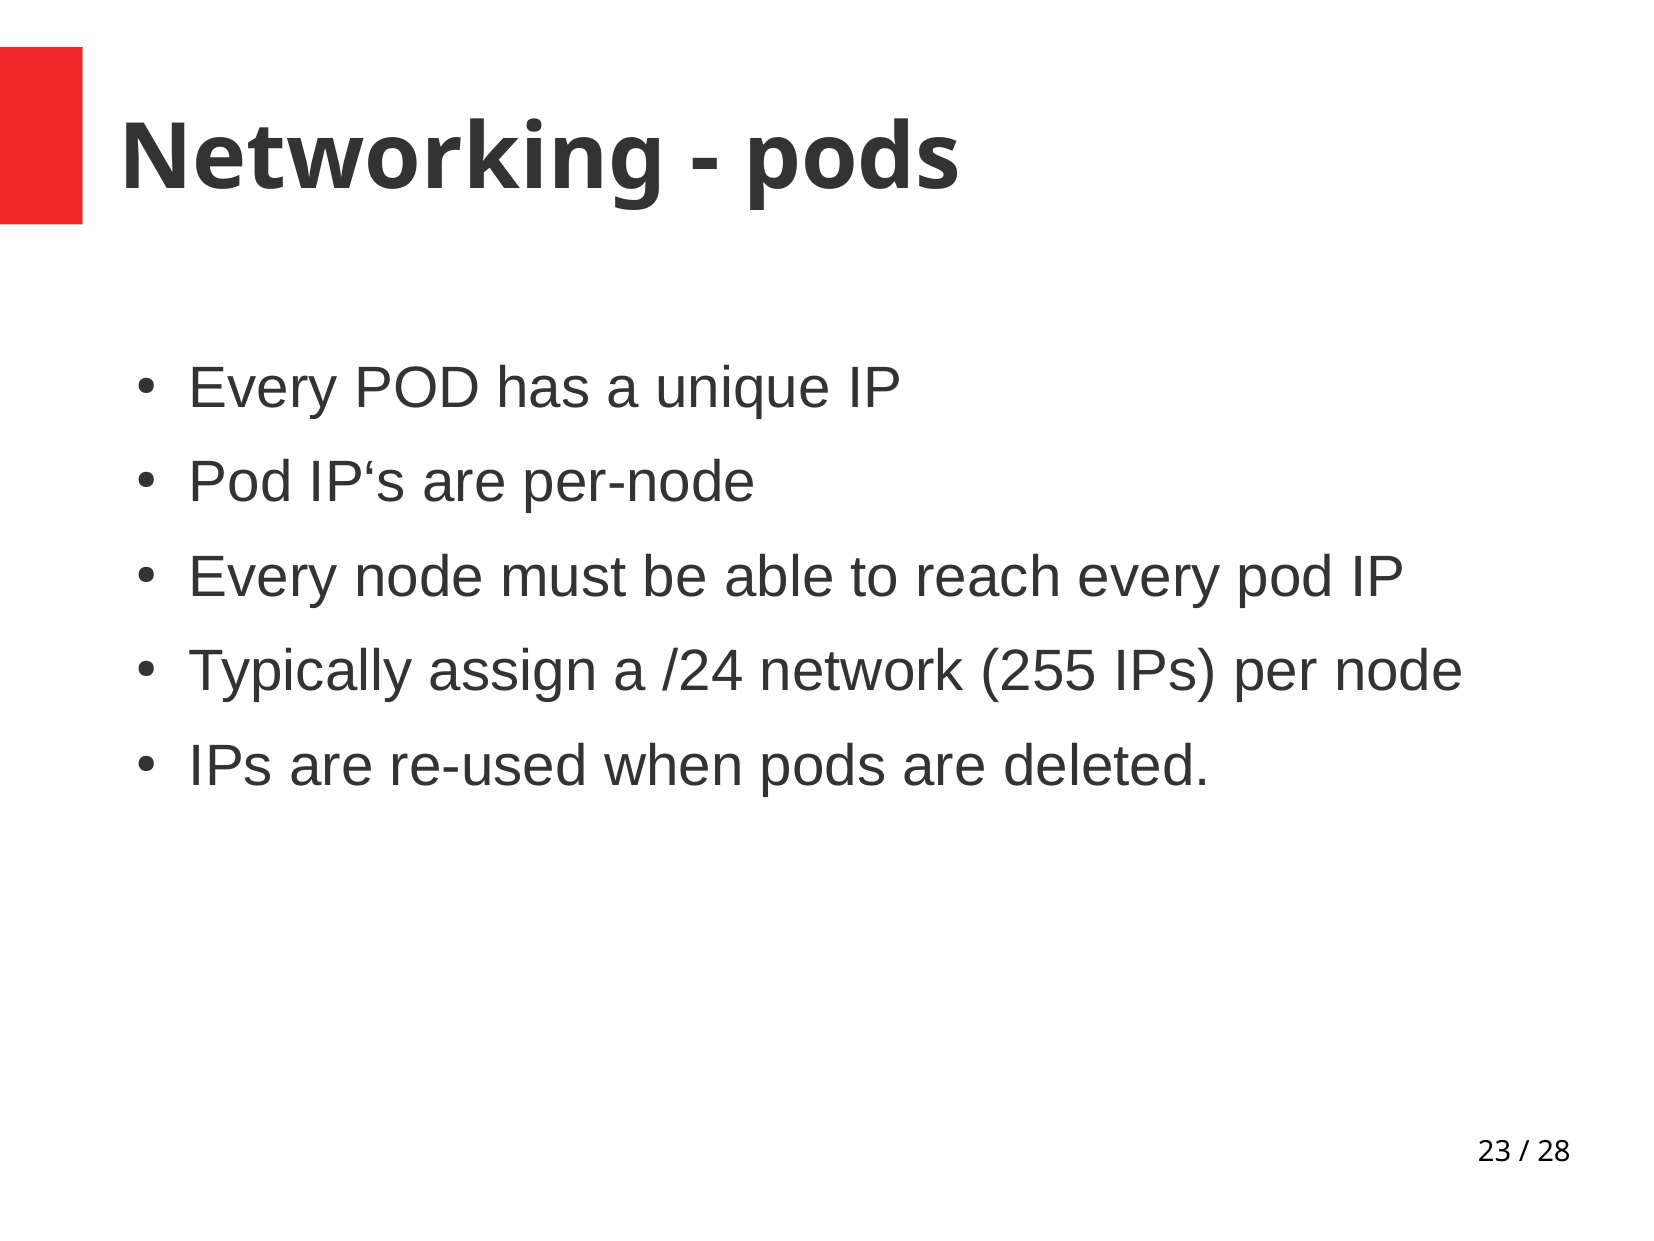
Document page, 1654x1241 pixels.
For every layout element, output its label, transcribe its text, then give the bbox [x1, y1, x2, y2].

title Networking - pods [118, 49, 1571, 257]
list Every POD has a unique IP Pod IP‘s are per-node Every node must be able to reach every pod IP Typically assign a /24 network (255 IPs) per node IPs are re-used when pods are deleted. [118, 354, 1536, 1074]
